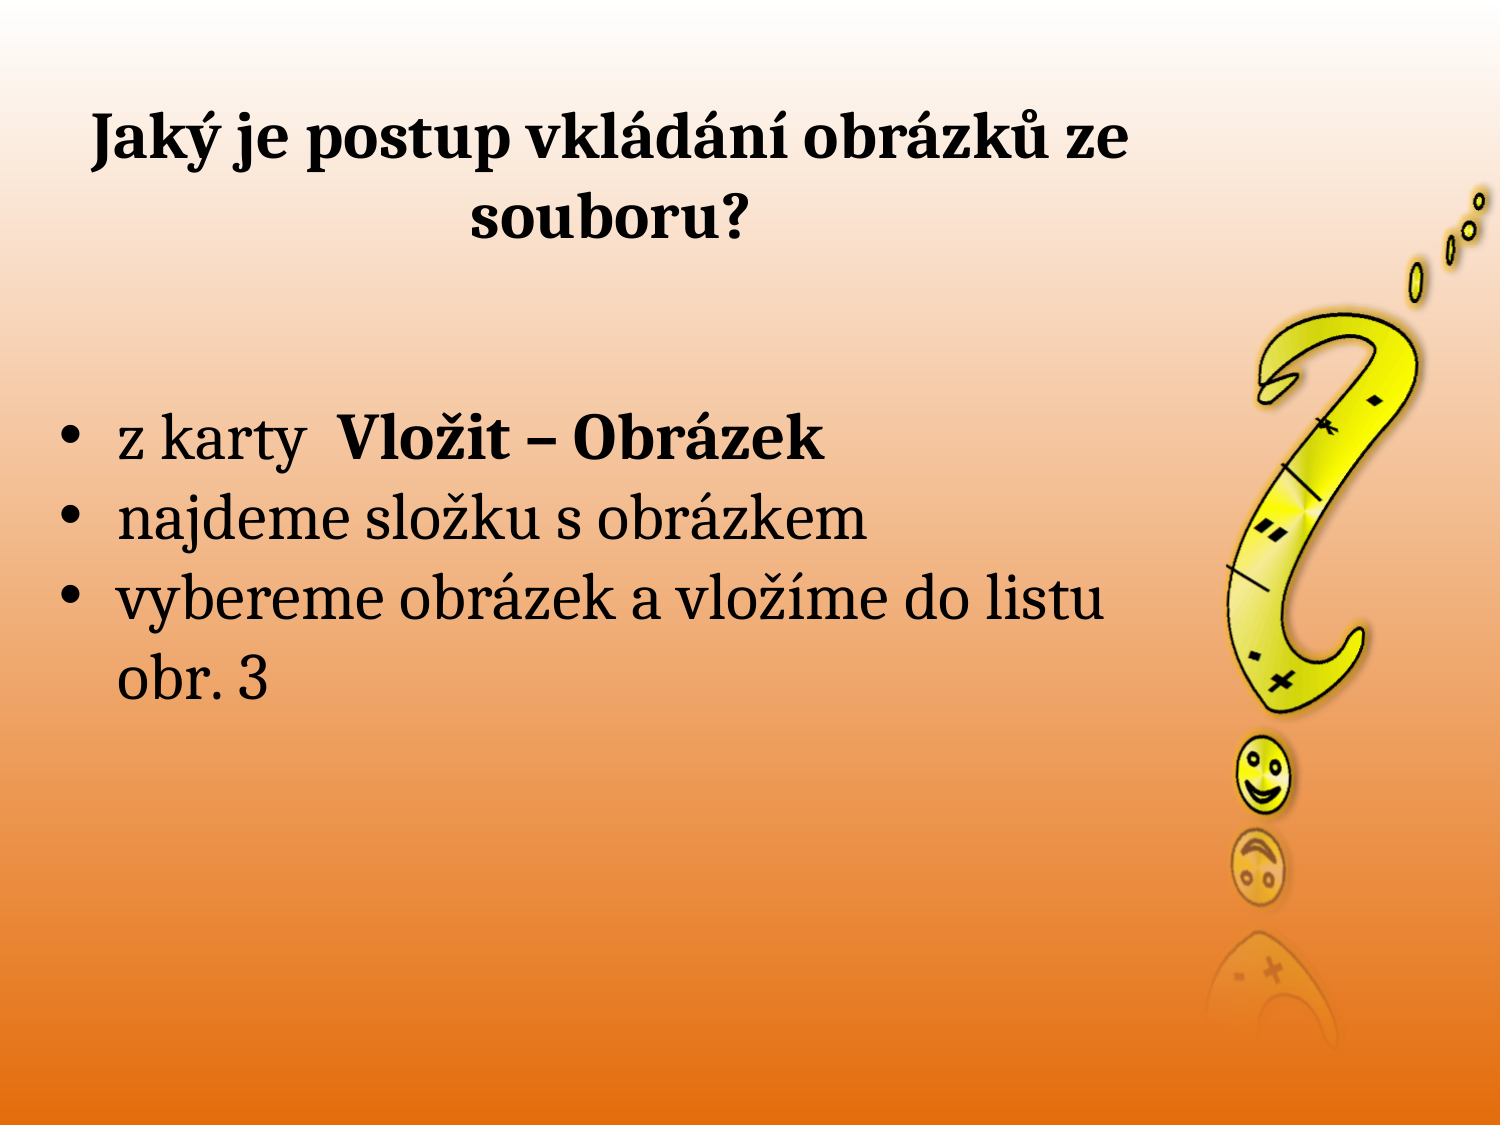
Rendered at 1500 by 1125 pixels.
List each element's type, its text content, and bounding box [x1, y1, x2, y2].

title Jaký je postup vkládání obrázků ze souboru? [0, 78, 1223, 266]
text_box z karty Vložit – Obrázek najdeme složku s obrázkem vybereme obrázek a vložíme do listu obr. 3 [0, 385, 1211, 881]
picture [1171, 160, 1500, 1125]
